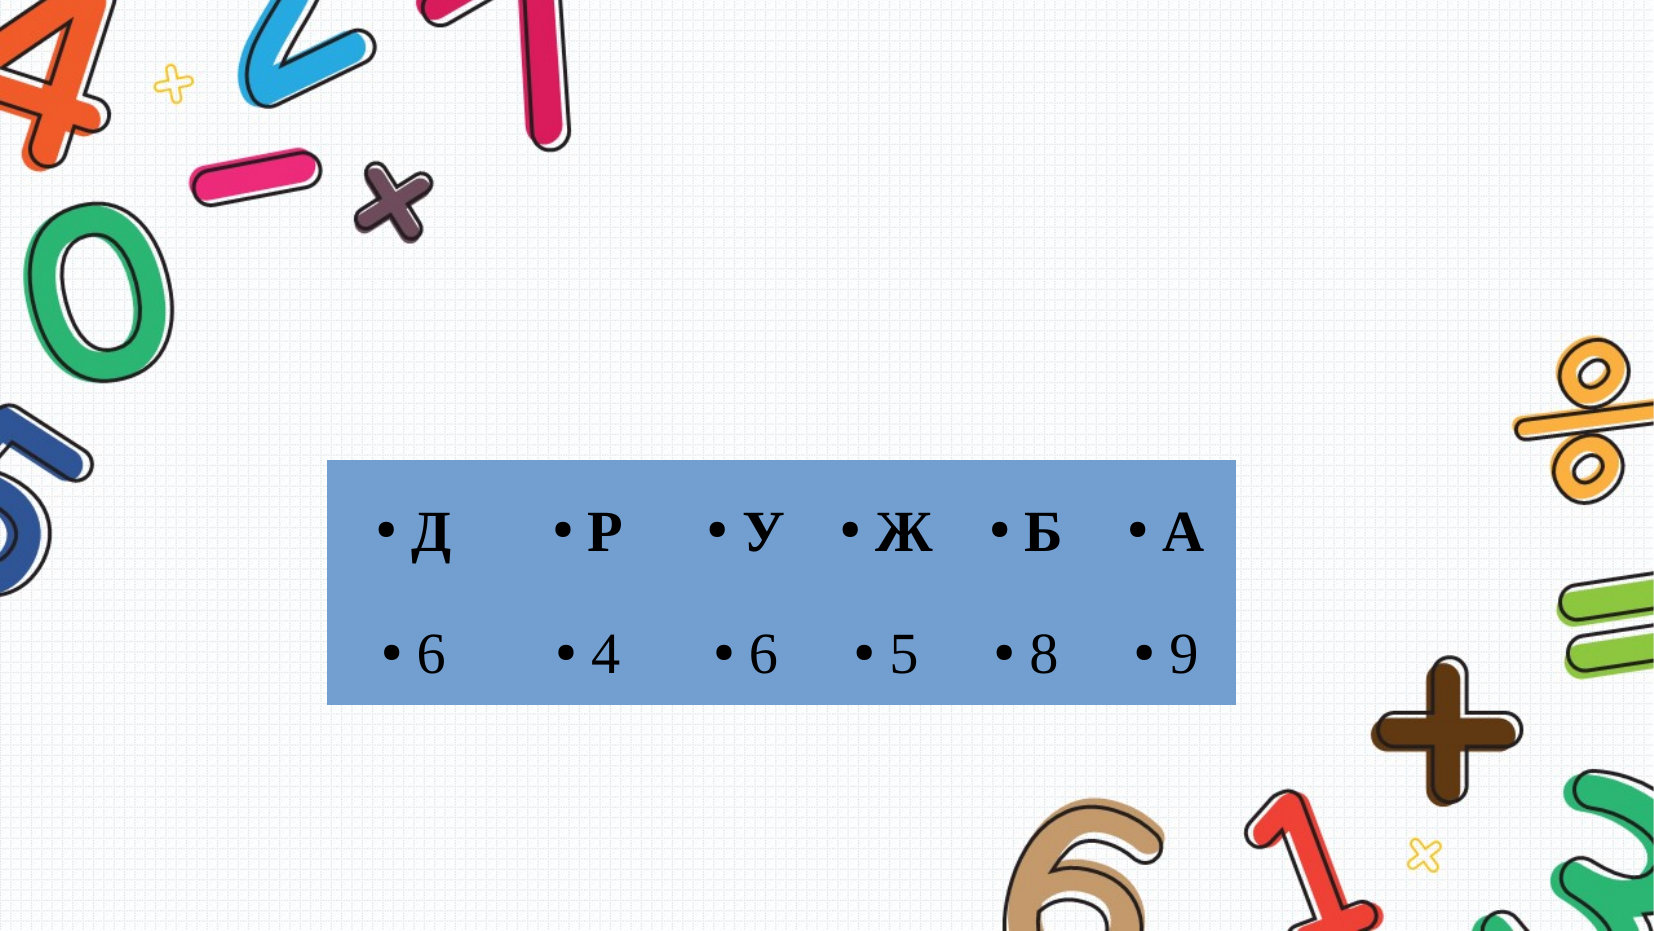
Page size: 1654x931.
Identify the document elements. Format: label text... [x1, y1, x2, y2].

table_header Ж [816, 460, 956, 582]
table_cell 6 [676, 582, 816, 705]
table_cell 8 [956, 582, 1096, 705]
table_header Д [327, 460, 500, 582]
table_header У [676, 460, 816, 582]
table_header А [1096, 460, 1236, 582]
table_header Б [956, 460, 1096, 582]
table_cell 6 [327, 582, 500, 705]
table_cell 5 [816, 582, 956, 705]
table_cell 9 [1096, 582, 1236, 705]
table_cell 4 [500, 582, 676, 705]
table_header Р [500, 460, 676, 582]
